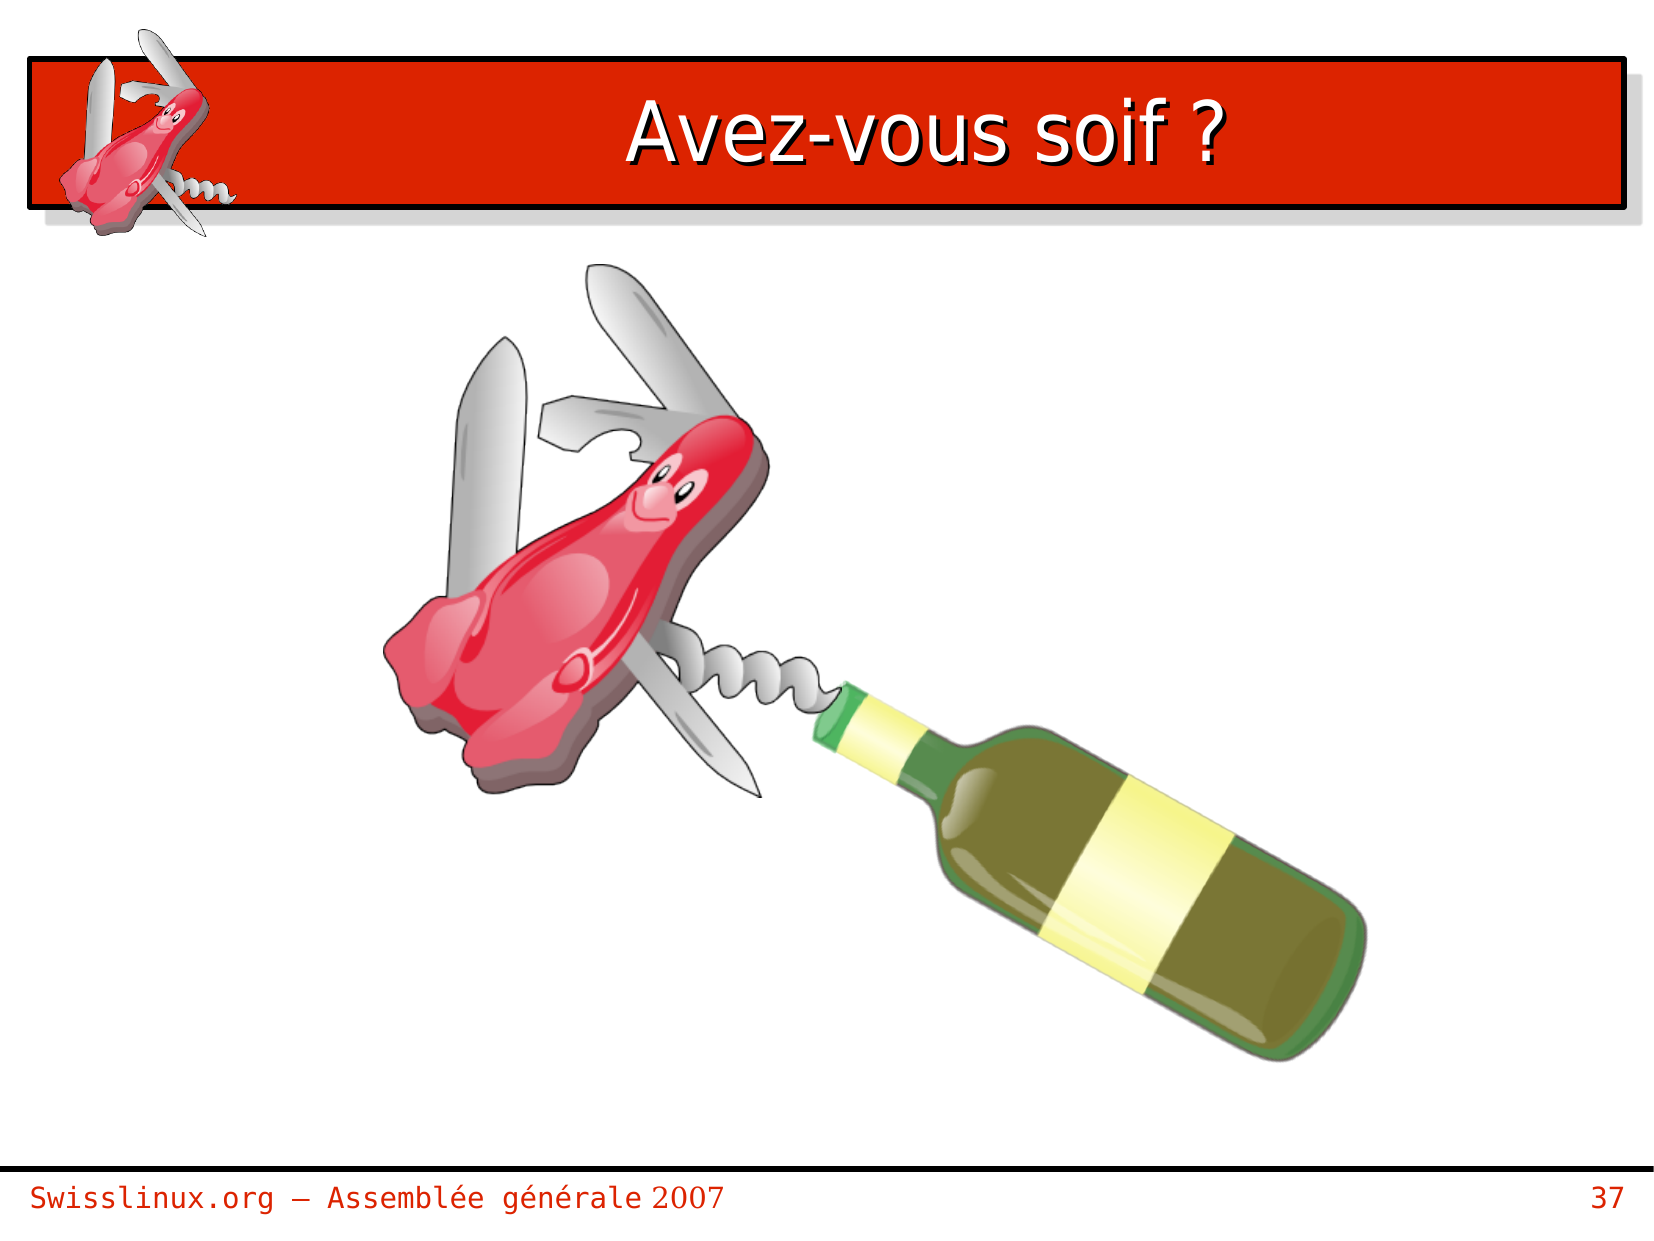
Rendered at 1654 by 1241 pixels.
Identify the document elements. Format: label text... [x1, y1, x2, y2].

title Avez-vous soif ? [259, 84, 1595, 182]
picture [383, 264, 1396, 1090]
picture [59, 29, 237, 237]
